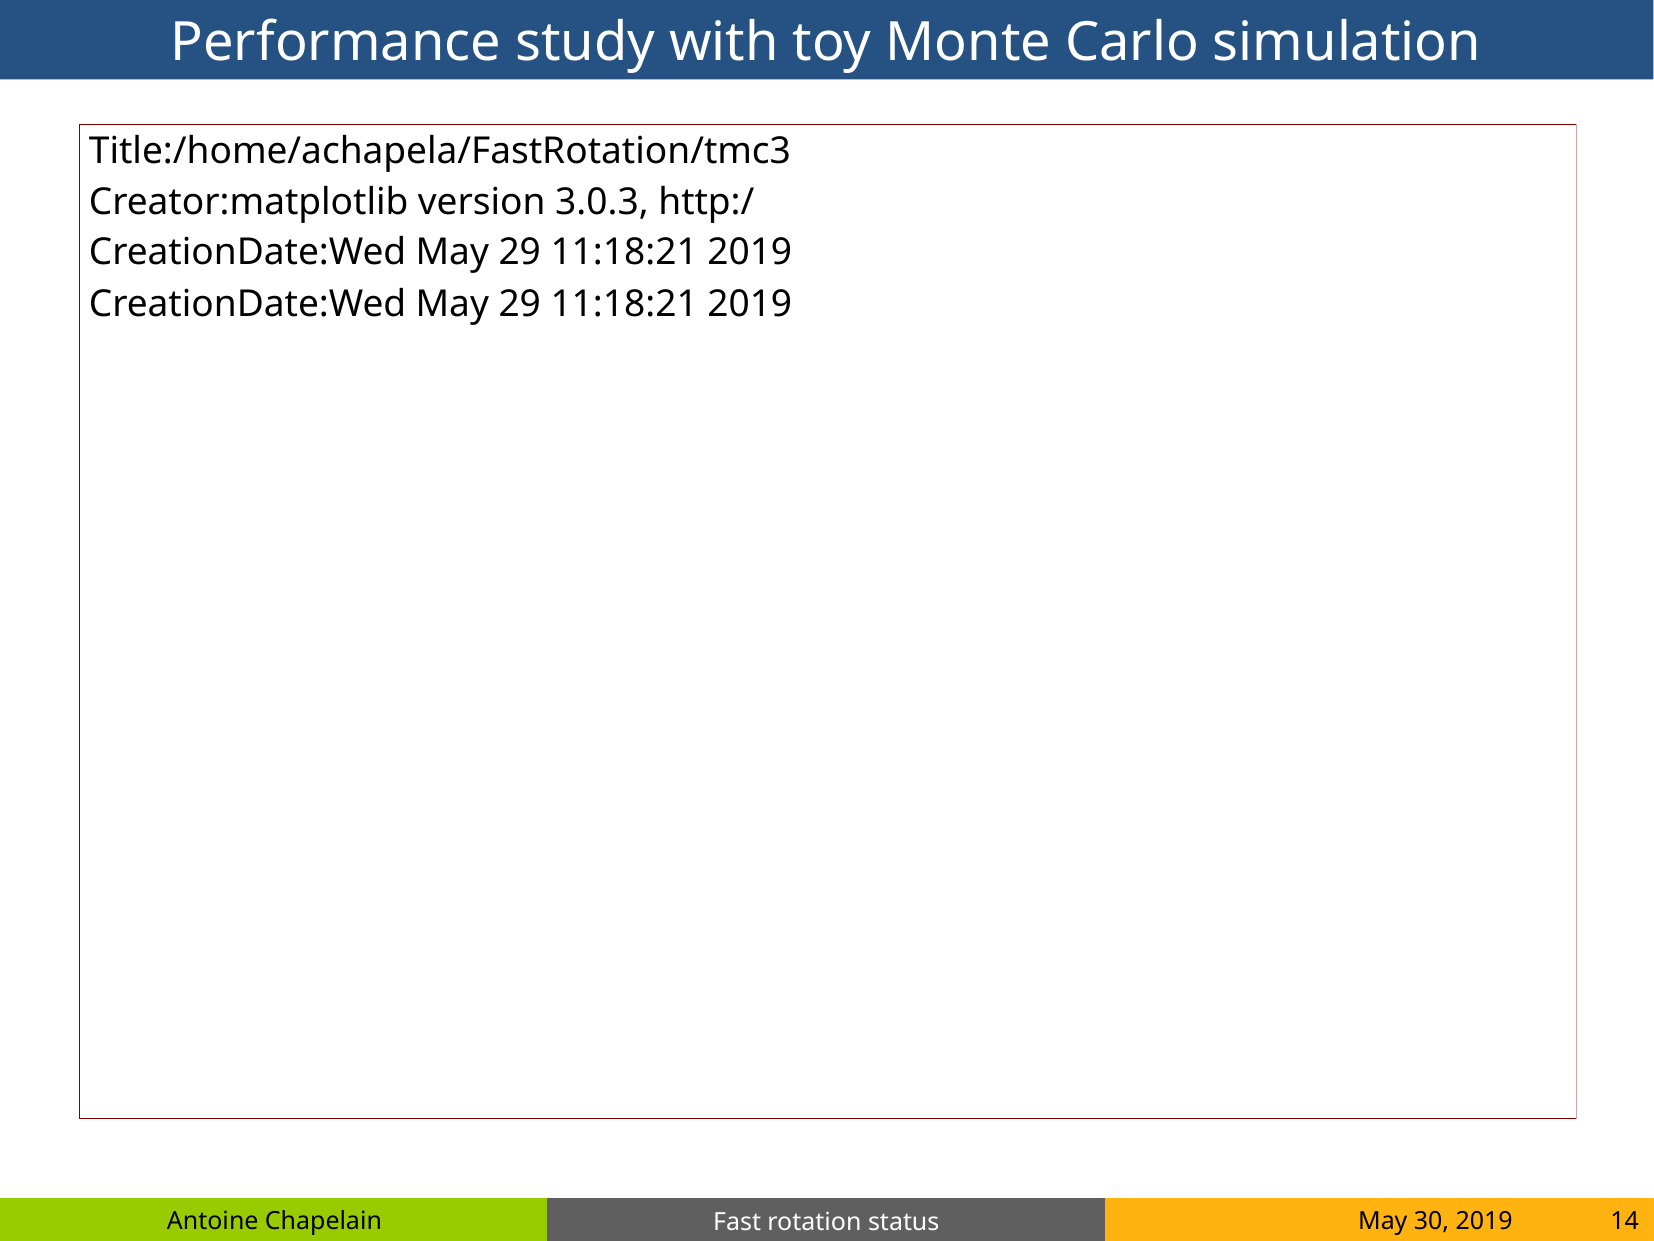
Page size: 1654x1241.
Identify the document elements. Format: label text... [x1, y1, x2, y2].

picture [77, 121, 1577, 1119]
title Performance study with toy Monte Carlo simulation [0, 0, 1654, 80]
